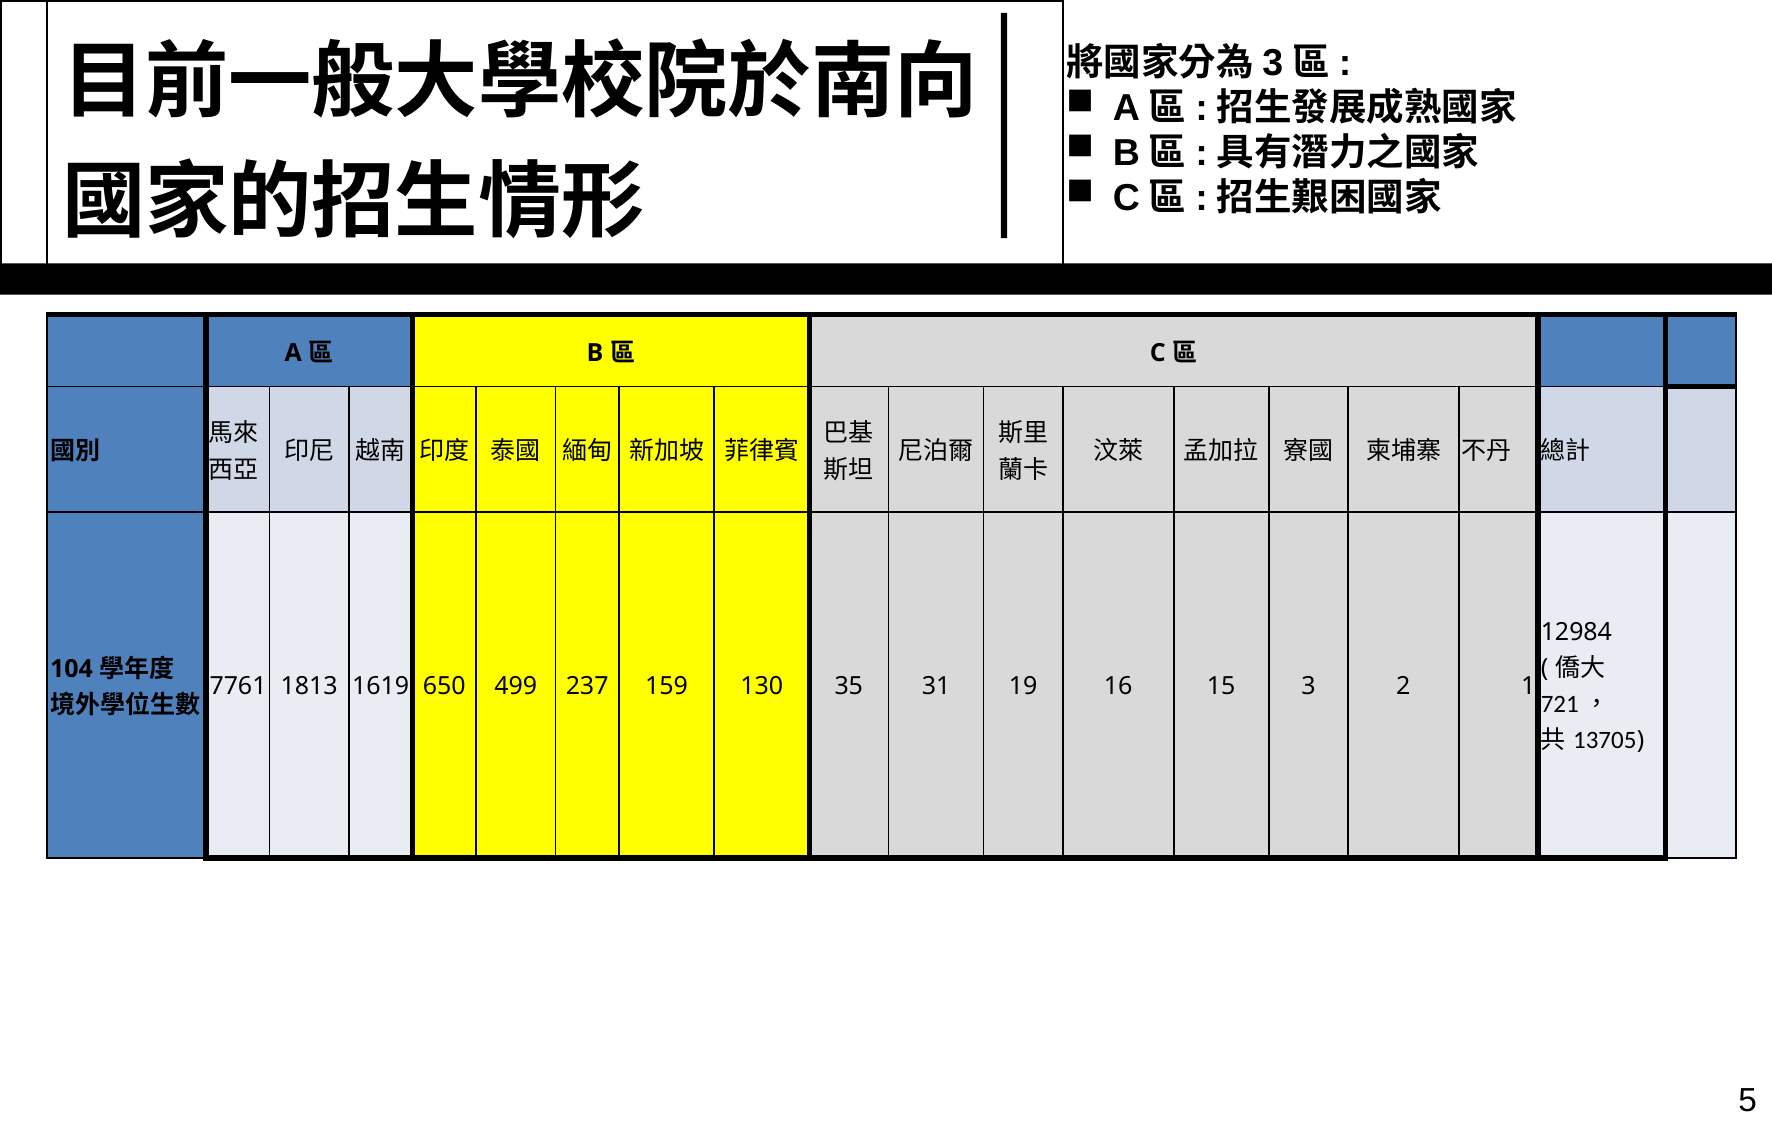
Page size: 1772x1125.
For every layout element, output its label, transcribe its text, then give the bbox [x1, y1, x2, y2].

table_cell 159 [620, 513, 713, 855]
table_cell 15 [1175, 513, 1268, 855]
table_cell 巴基斯坦 [812, 387, 888, 511]
table_cell 104學年度 境外學位生數 [48, 513, 203, 857]
table_cell 汶萊 [1064, 387, 1173, 511]
table_header [1668, 317, 1735, 384]
table_cell 3 [1270, 513, 1347, 855]
table_cell 不丹 [1460, 387, 1535, 511]
table_cell 印度 [415, 387, 475, 511]
table_cell 130 [715, 513, 807, 855]
table_cell 2 [1349, 513, 1458, 855]
table_cell 31 [889, 513, 983, 855]
table_cell 緬甸 [556, 387, 618, 511]
table_cell 1 [1460, 513, 1535, 855]
table_cell 寮國 [1270, 387, 1347, 511]
table_cell 柬埔寨 [1349, 387, 1458, 511]
table_cell 12984 (僑大721， 共13705) [1541, 513, 1663, 855]
table_cell 新加坡 [620, 387, 713, 511]
table_cell 35 [812, 513, 888, 855]
table_cell 馬來西亞 [209, 387, 269, 511]
table_cell 國別 [48, 387, 203, 511]
table_cell 19 [984, 513, 1062, 855]
text_box 將國家分為3區: A區:招生發展成熟國家 B區:具有潛力之國家 C區:招生艱困國家 [1051, 30, 1678, 226]
table_cell 499 [477, 513, 555, 855]
table_cell 650 [415, 513, 475, 855]
table_header A區 [209, 317, 410, 386]
table_header [48, 317, 203, 386]
table_header B區 [415, 317, 807, 386]
table_cell 總計 [1541, 387, 1663, 511]
table_cell 1619 [350, 513, 410, 855]
table_cell 泰國 [477, 387, 555, 511]
slide_number <編號> [1358, 1070, 1772, 1125]
table_cell 孟加拉 [1175, 387, 1268, 511]
table_cell 斯里蘭卡 [984, 387, 1062, 511]
table_header 目前一般大學校院於南向國家的招生情形 [48, 2, 1062, 266]
table_cell 馬來西亞 [213, 466, 228, 477]
table_cell [1668, 513, 1735, 857]
table_cell 1813 [270, 513, 348, 855]
table_cell 越南 [350, 387, 410, 511]
table_cell 16 [1064, 513, 1173, 855]
table_cell 尼泊爾 [889, 387, 983, 511]
table_cell 菲律賓 [715, 387, 807, 511]
table_header [2, 2, 46, 266]
table_cell 印尼 [270, 387, 348, 511]
table_cell [1668, 389, 1735, 511]
table_cell 237 [556, 513, 618, 855]
table_header [1541, 317, 1663, 386]
table_cell 7761 [209, 513, 269, 855]
table_header C區 [812, 317, 1535, 386]
